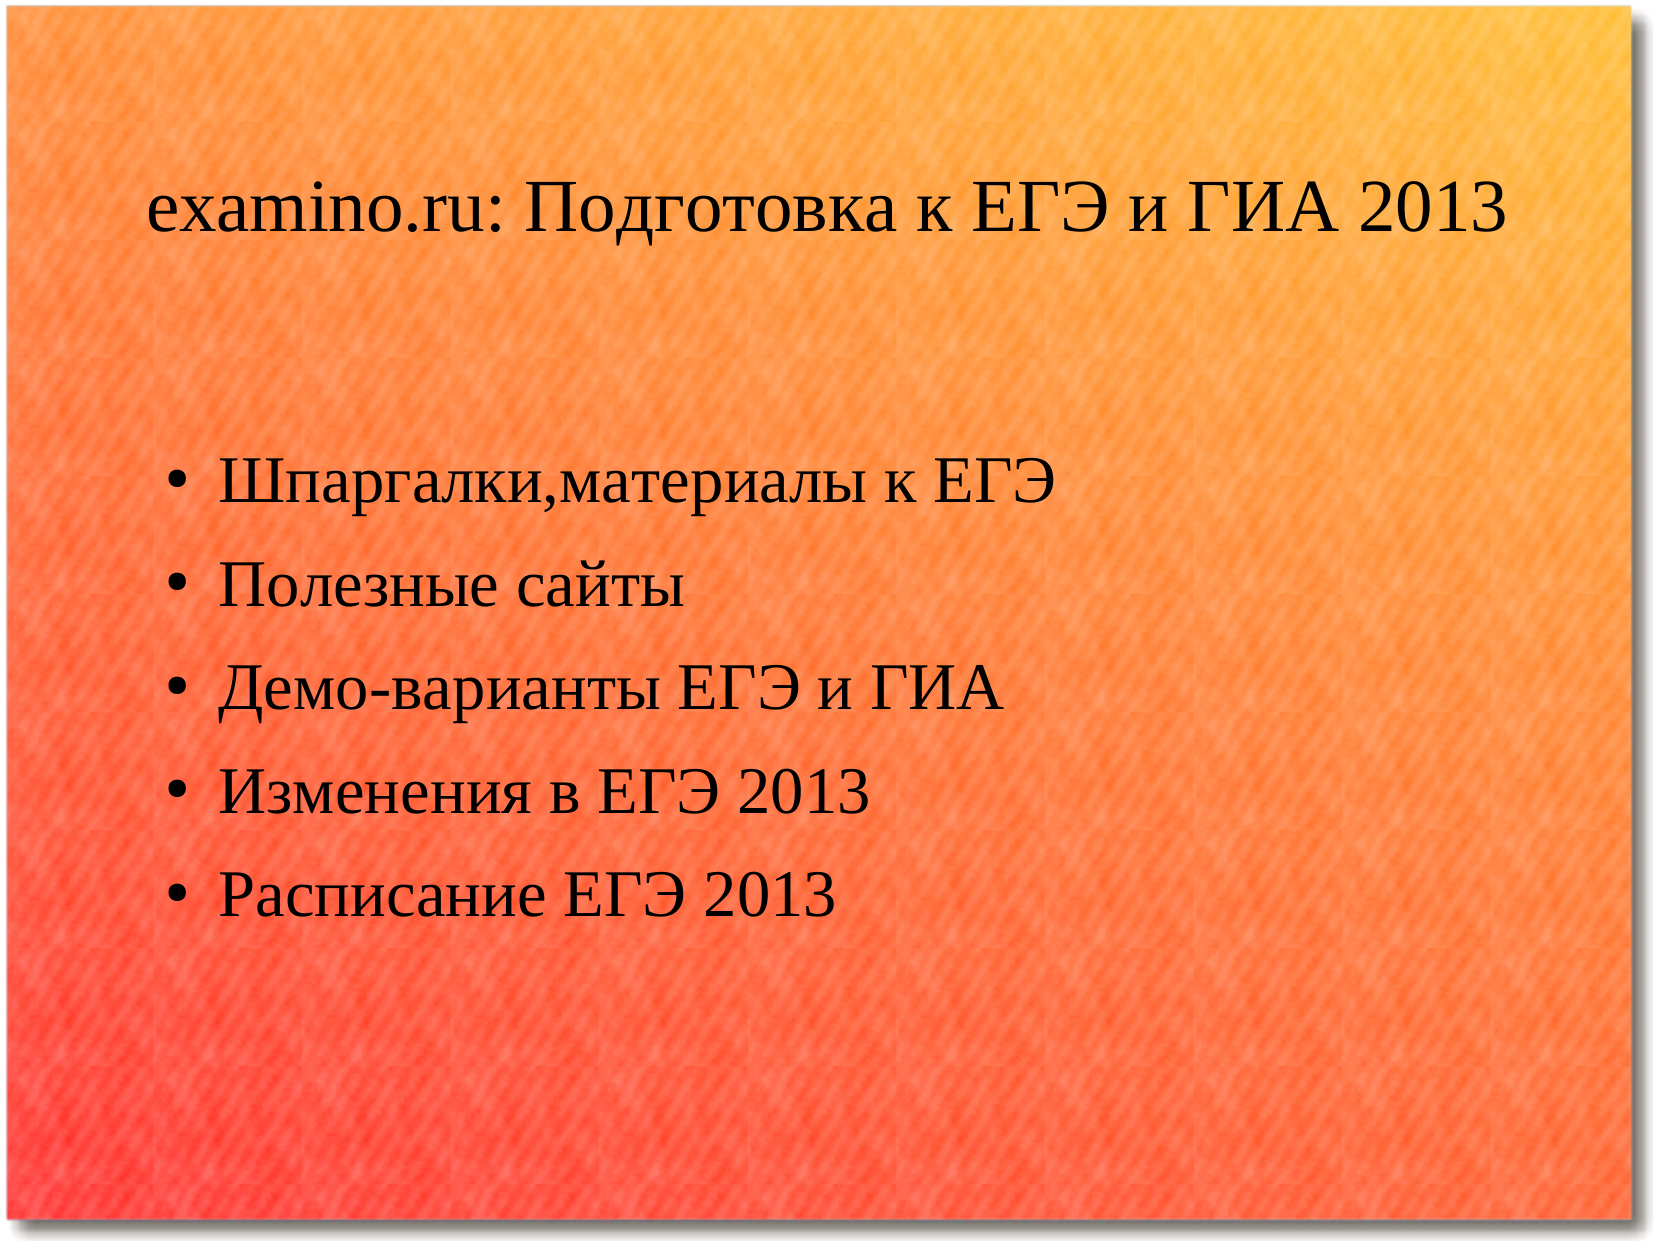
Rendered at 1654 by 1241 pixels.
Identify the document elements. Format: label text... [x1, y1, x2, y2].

list Шпаргалки,материалы к ЕГЭ Полезные сайты Демо-варианты ЕГЭ и ГИА Изменения в ЕГЭ 2013 Расписание ЕГЭ 2013 [147, 442, 1560, 1035]
title examino.ru: Подготовка к ЕГЭ и ГИА 2013 [121, 102, 1534, 310]
picture [0, 0, 1654, 1241]
